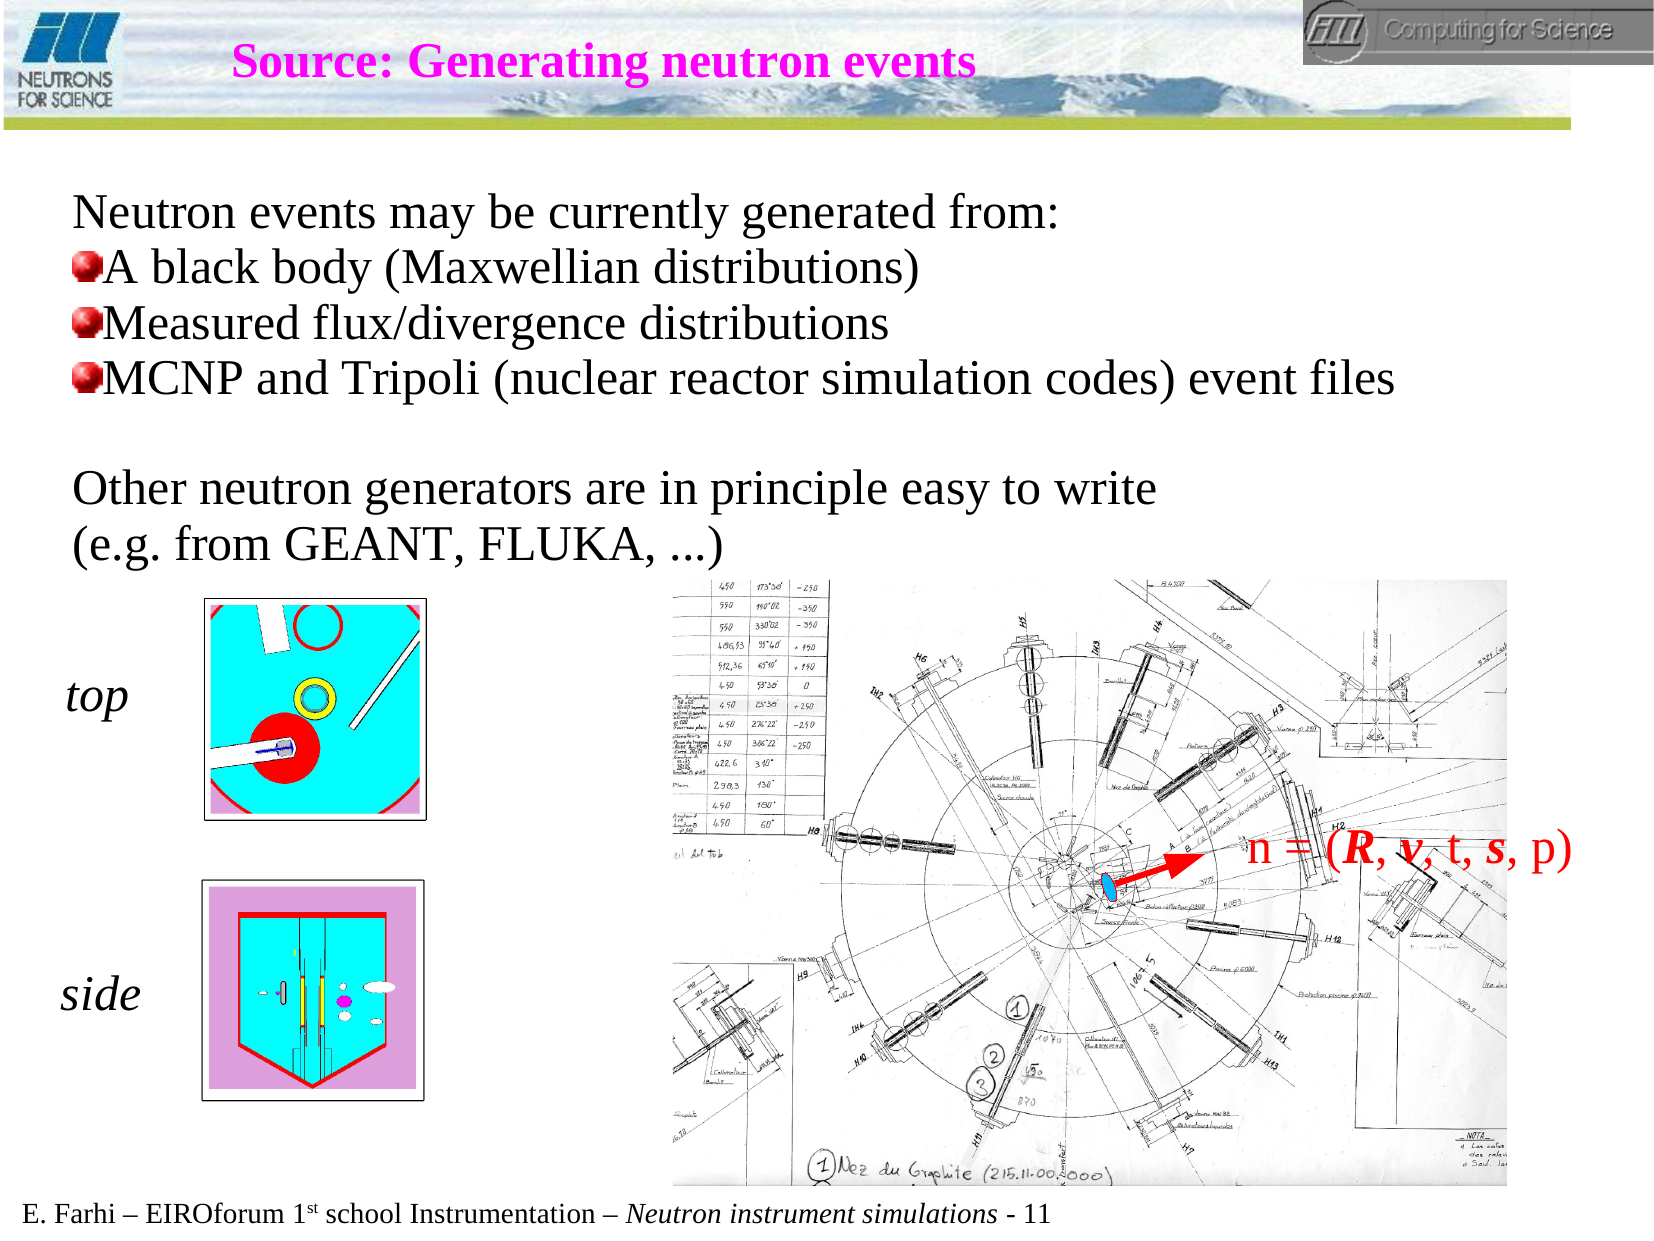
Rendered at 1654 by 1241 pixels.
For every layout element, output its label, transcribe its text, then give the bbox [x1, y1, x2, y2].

text_box Source: Generating neutron events [230, 32, 978, 88]
text_box side [60, 966, 142, 1022]
picture [202, 596, 428, 822]
text_box top [65, 666, 131, 722]
text_box [1101, 872, 1117, 902]
text_box Neutron events may be currently generated from: A black body (Maxwellian distributions) Measured flux/divergence distributions MCNP and Tripoli (nuclear reactor simulation codes) event files Other neutron generators are in principle easy to write (e.g. from GEANT, FLUKA, ...) [72, 184, 1599, 572]
picture [672, 579, 1507, 1186]
text_box n = (R, v, t, s, p) [1234, 819, 1574, 875]
picture [3, 0, 1654, 130]
picture [200, 878, 426, 1102]
